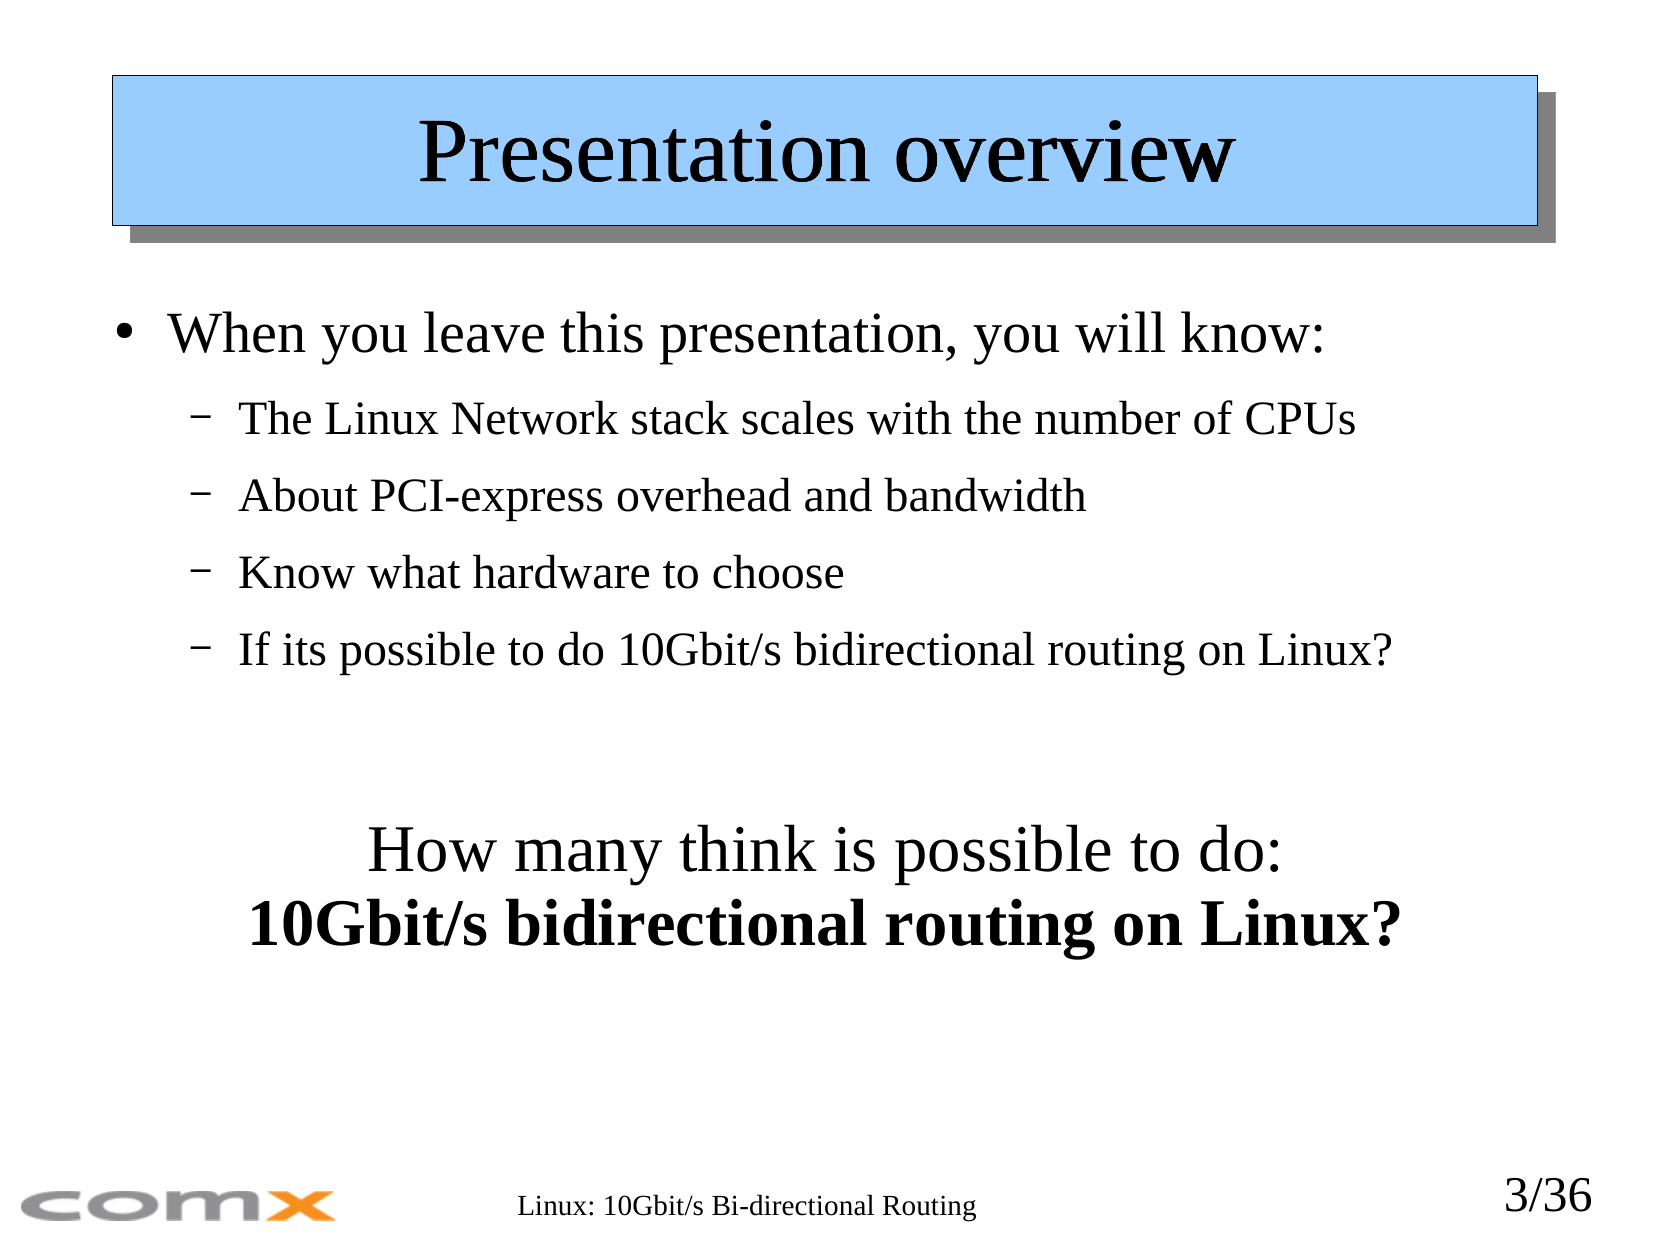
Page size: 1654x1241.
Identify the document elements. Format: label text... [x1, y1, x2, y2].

list When you leave this presentation, you will know: The Linux Network stack scales with the number of CPUs About PCI-express overhead and bandwidth Know what hardware to choose If its possible to do 10Gbit/s bidirectional routing on Linux? [96, 300, 1558, 788]
title Presentation overview [116, 75, 1538, 226]
picture [21, 1191, 335, 1221]
text_box How many think is possible to do: 10Gbit/s bidirectional routing on Linux? [133, 796, 1521, 976]
